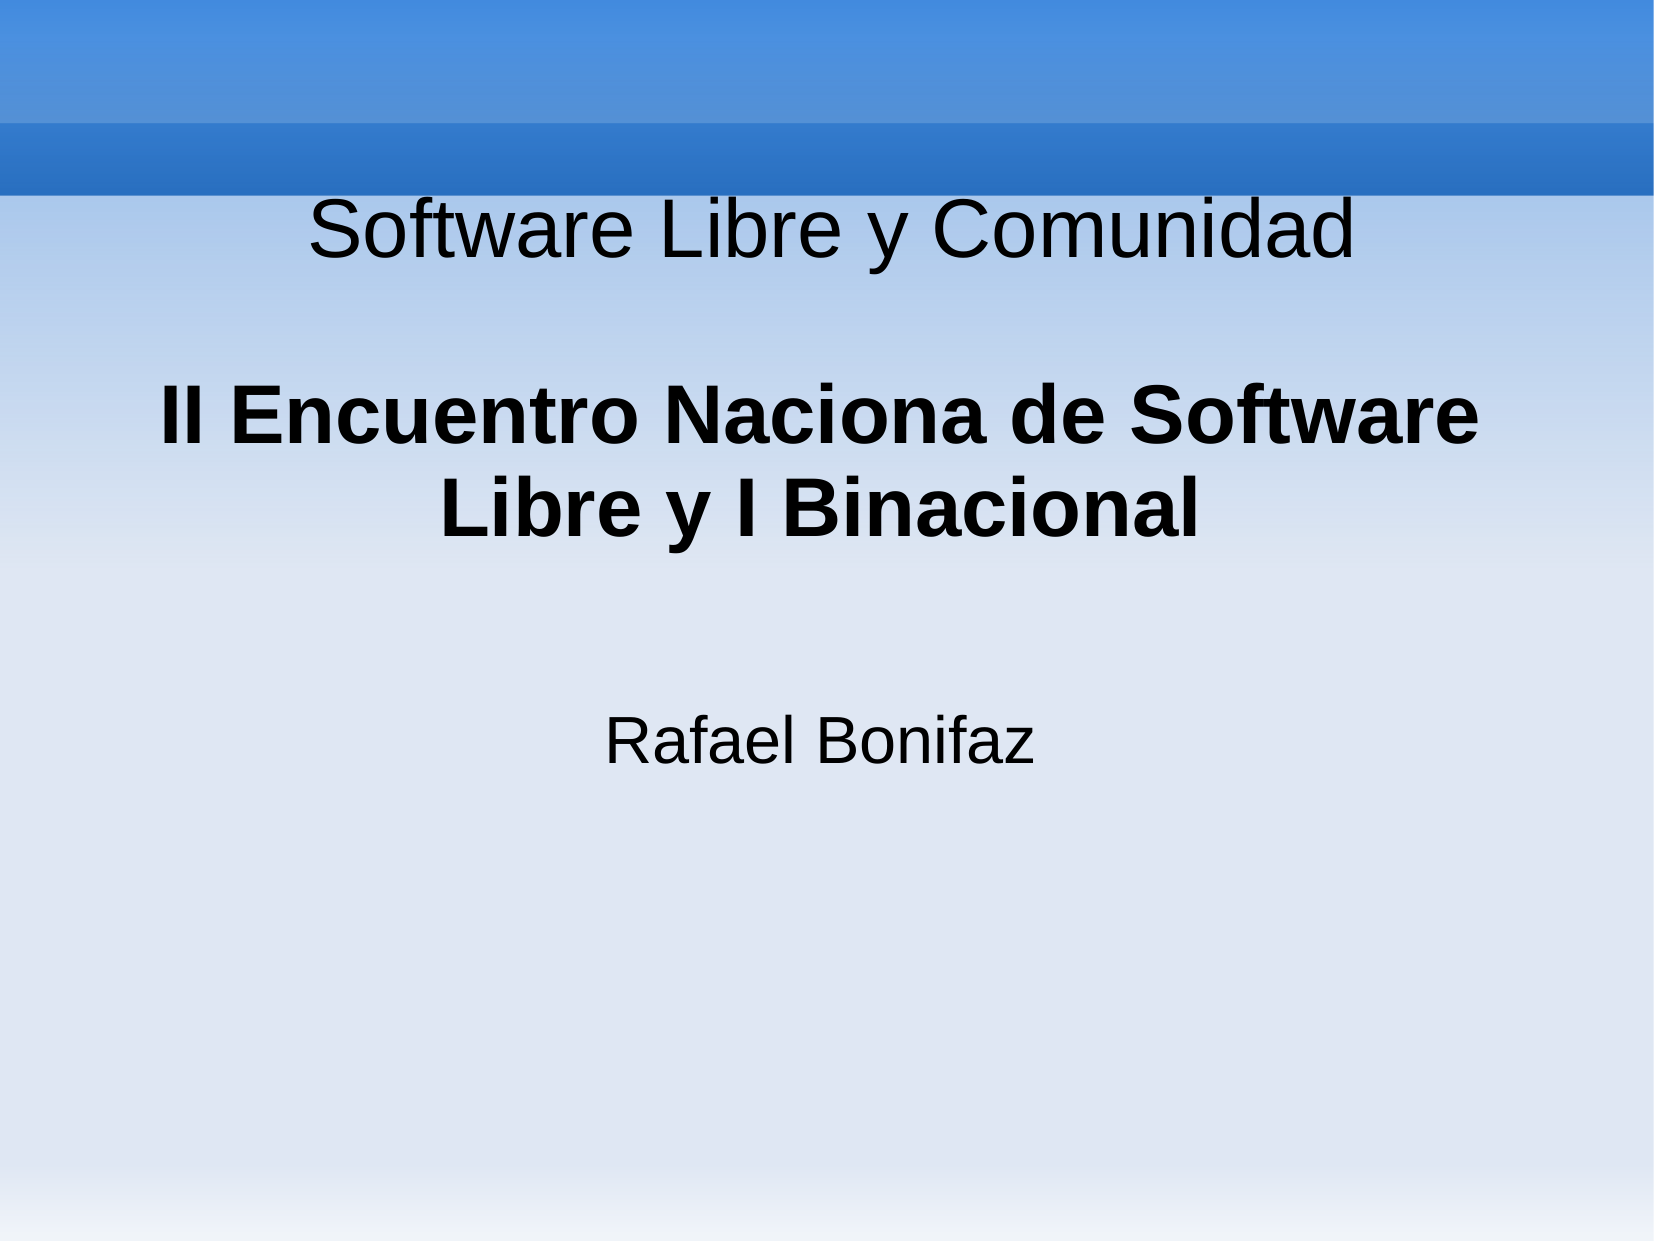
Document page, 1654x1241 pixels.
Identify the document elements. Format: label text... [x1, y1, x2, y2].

subtitle Software Libre y Comunidad II Encuentro Naciona de Software Libre y I Binacional Rafael Bonifaz [76, 7, 1565, 1102]
picture [0, 0, 1654, 1241]
